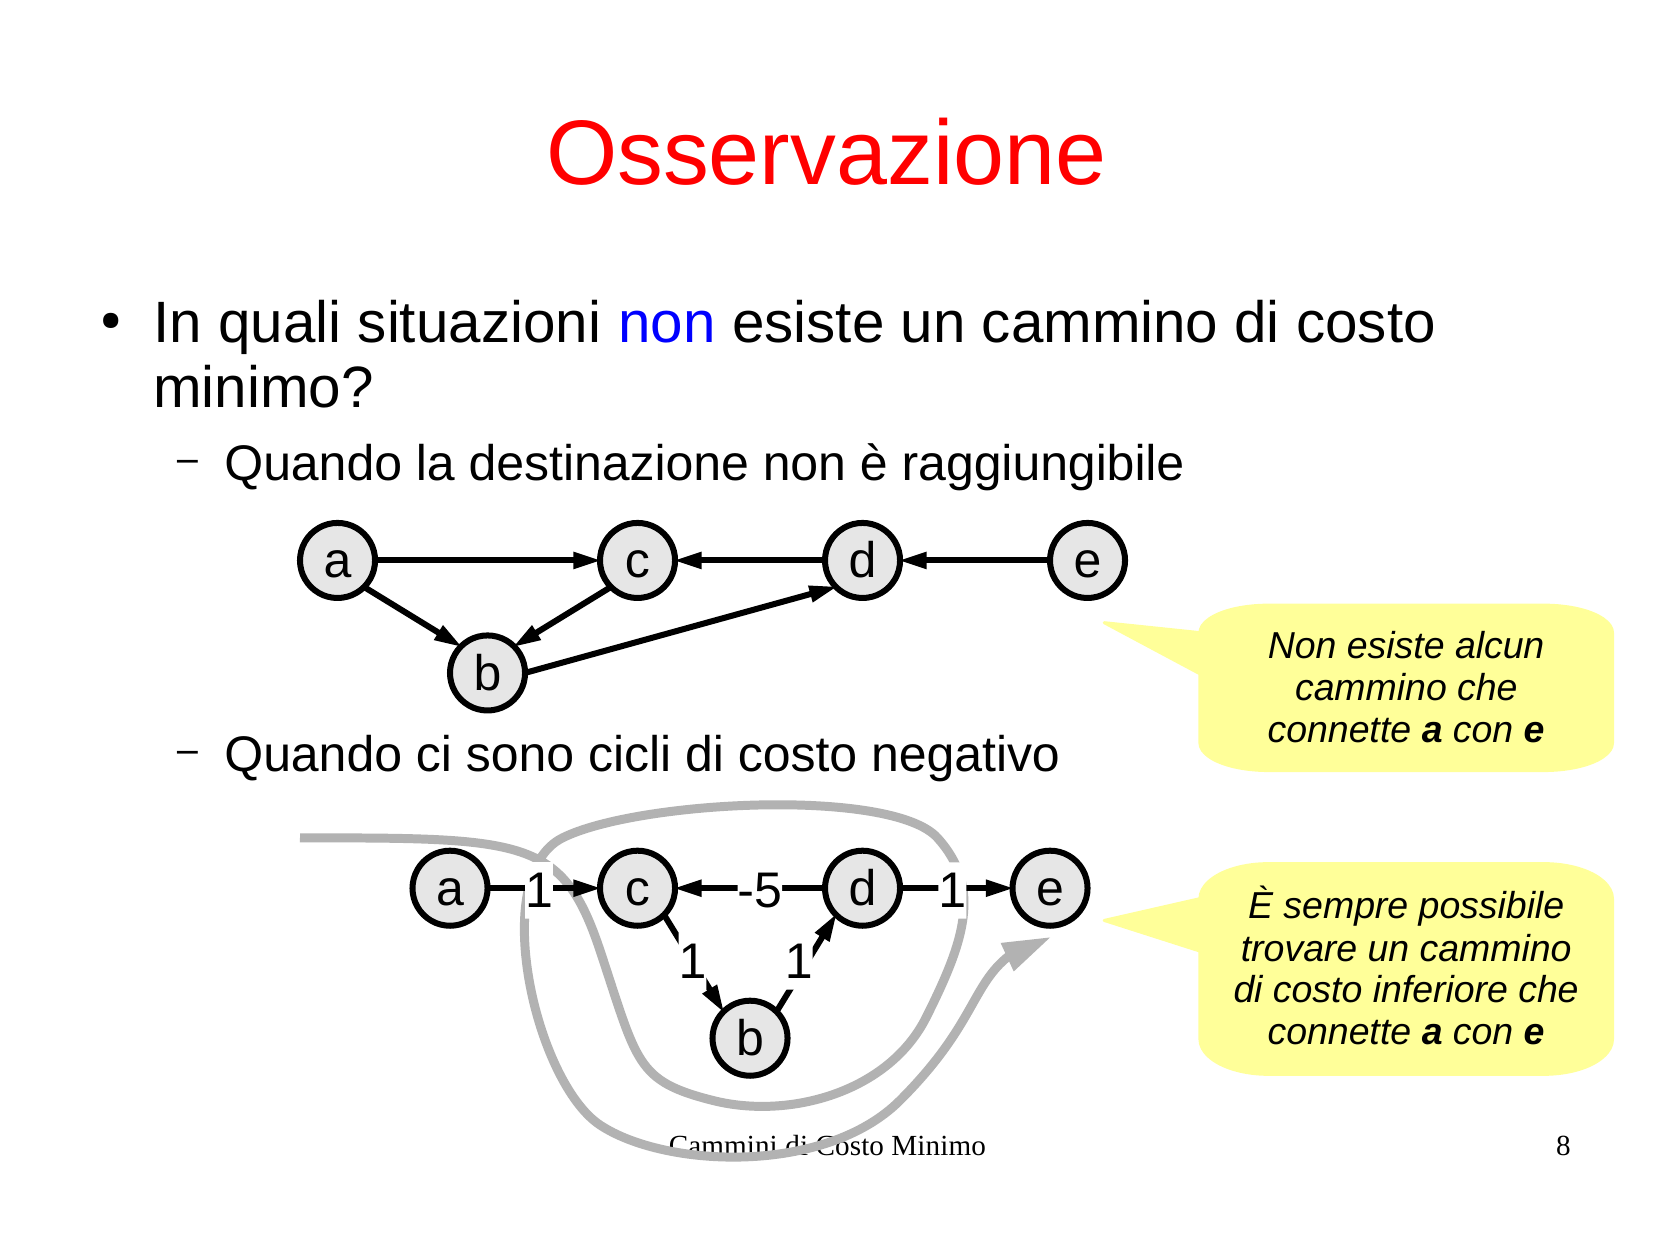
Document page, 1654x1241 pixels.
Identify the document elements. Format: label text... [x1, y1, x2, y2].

text_box a [412, 850, 488, 926]
text_box -5 [737, 862, 783, 919]
text_box a [300, 522, 375, 598]
text_box d [825, 522, 901, 598]
list In quali situazioni non esiste un cammino di costo minimo? Quando la destinazione non è raggiungibile Quando ci sono cicli di costo negativo [82, 290, 1571, 1109]
title Osservazione [82, 49, 1571, 257]
text_box 1 [678, 933, 707, 990]
text_box 1 [784, 933, 813, 990]
text_box È sempre possibile trovare un cammino di costo inferiore che connette a con e [1104, 863, 1613, 1075]
text_box c [600, 850, 676, 926]
text_box 1 [525, 862, 553, 919]
text_box c [600, 522, 676, 598]
text_box e [1012, 850, 1088, 926]
text_box e [1050, 522, 1126, 598]
text_box Non esiste alcun cammino che connette a con e [1104, 605, 1613, 771]
text_box b [712, 1000, 788, 1076]
text_box d [825, 850, 900, 926]
text_box 1 [938, 862, 967, 919]
text_box b [450, 635, 525, 711]
